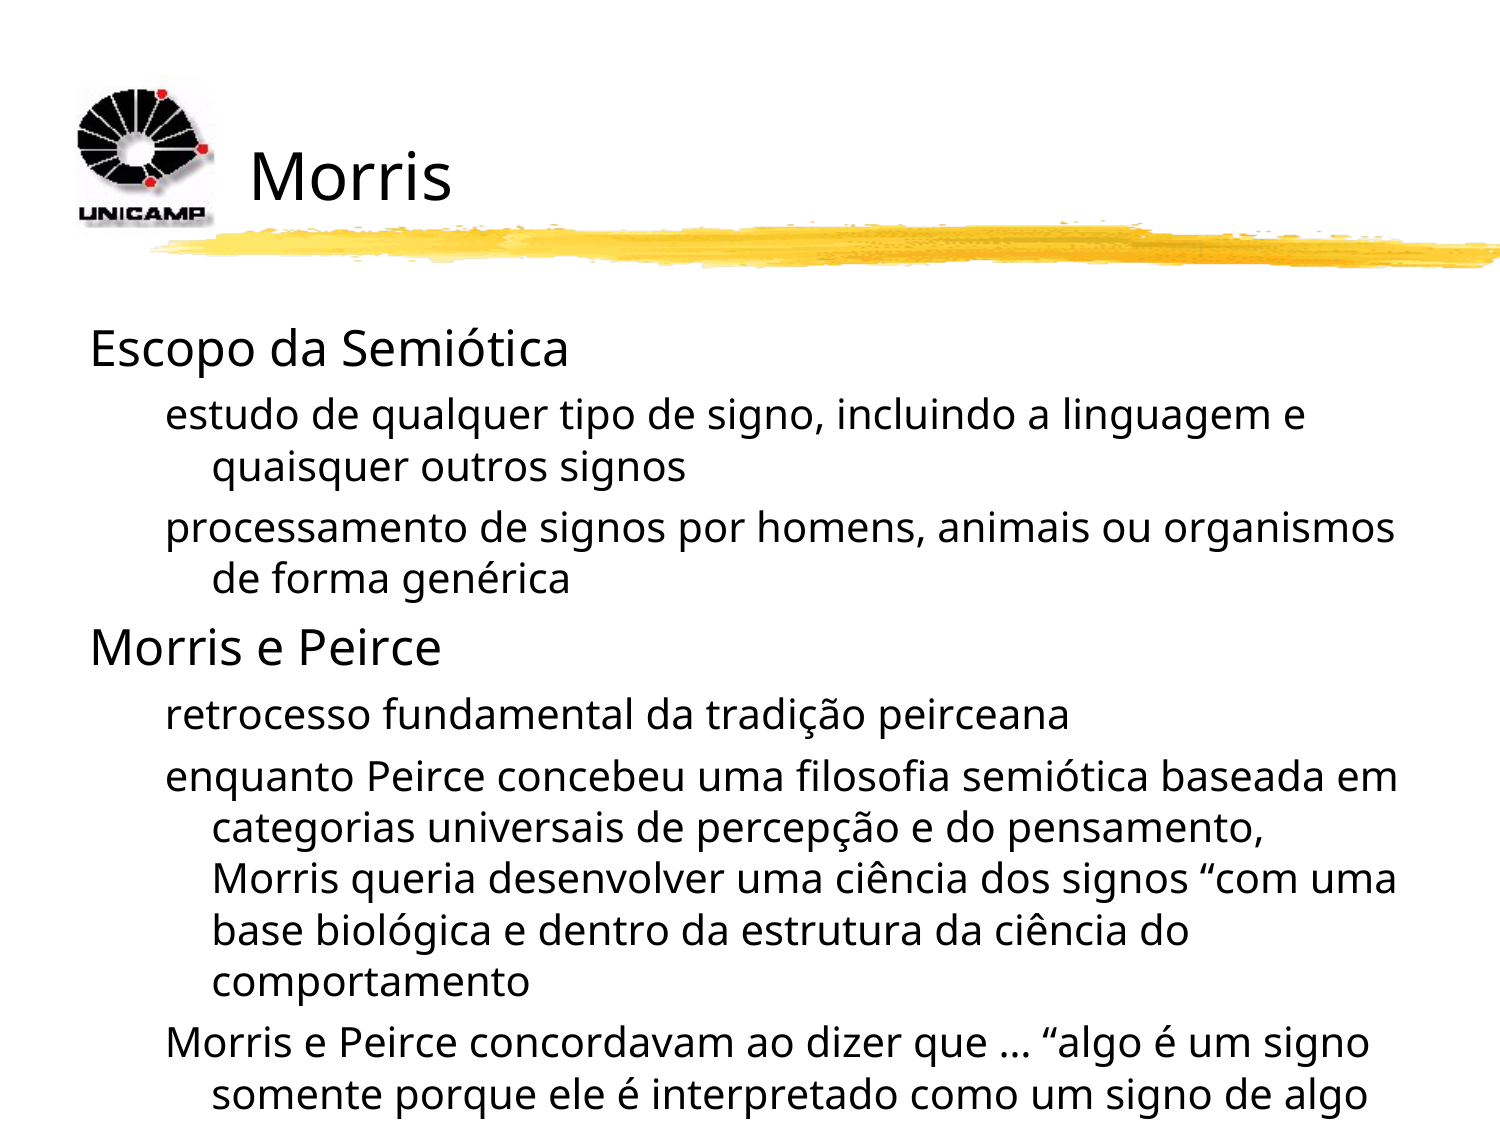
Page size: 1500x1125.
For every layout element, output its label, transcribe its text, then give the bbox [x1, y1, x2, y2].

title Morris [233, 37, 1434, 225]
list Escopo da Semiótica estudo de qualquer tipo de signo, incluindo a linguagem e quaisquer outros signos processamento de signos por homens, animais ou organismos de forma genérica Morris e Peirce retrocesso fundamental da tradição peirceana enquanto Peirce concebeu uma filosofia semiótica baseada em categorias universais de percepção e do pensamento, Morris queria desenvolver uma ciência dos signos “com uma base biológica e dentro da estrutura da ciência do comportamento Morris e Peirce concordavam ao dizer que … “algo é um signo somente porque ele é interpretado como um signo de algo por algum intérprete [74, 309, 1417, 1038]
picture [75, 74, 1500, 279]
